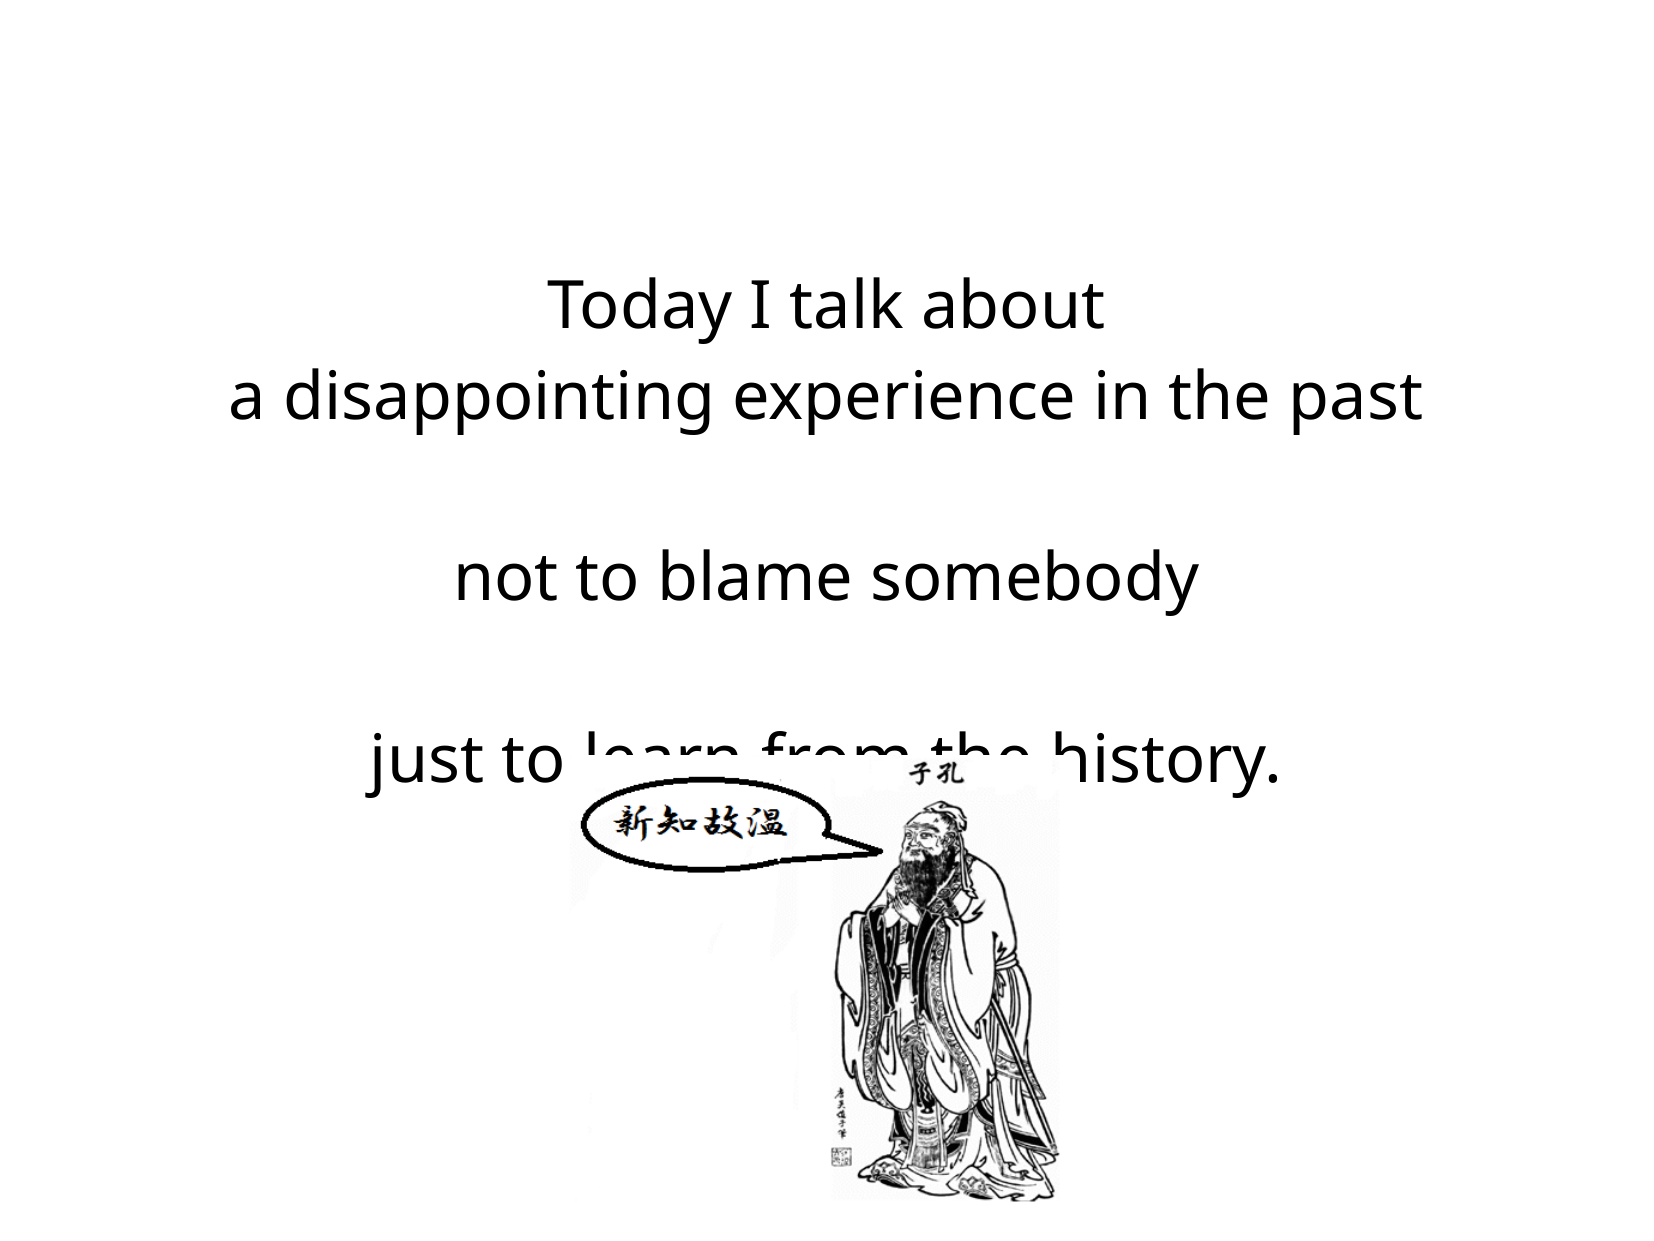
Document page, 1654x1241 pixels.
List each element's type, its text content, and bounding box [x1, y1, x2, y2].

picture [569, 755, 1075, 1205]
subtitle Today I talk about a disappointing experience in the past not to blame somebody just to learn from the history. [82, 49, 1571, 1010]
